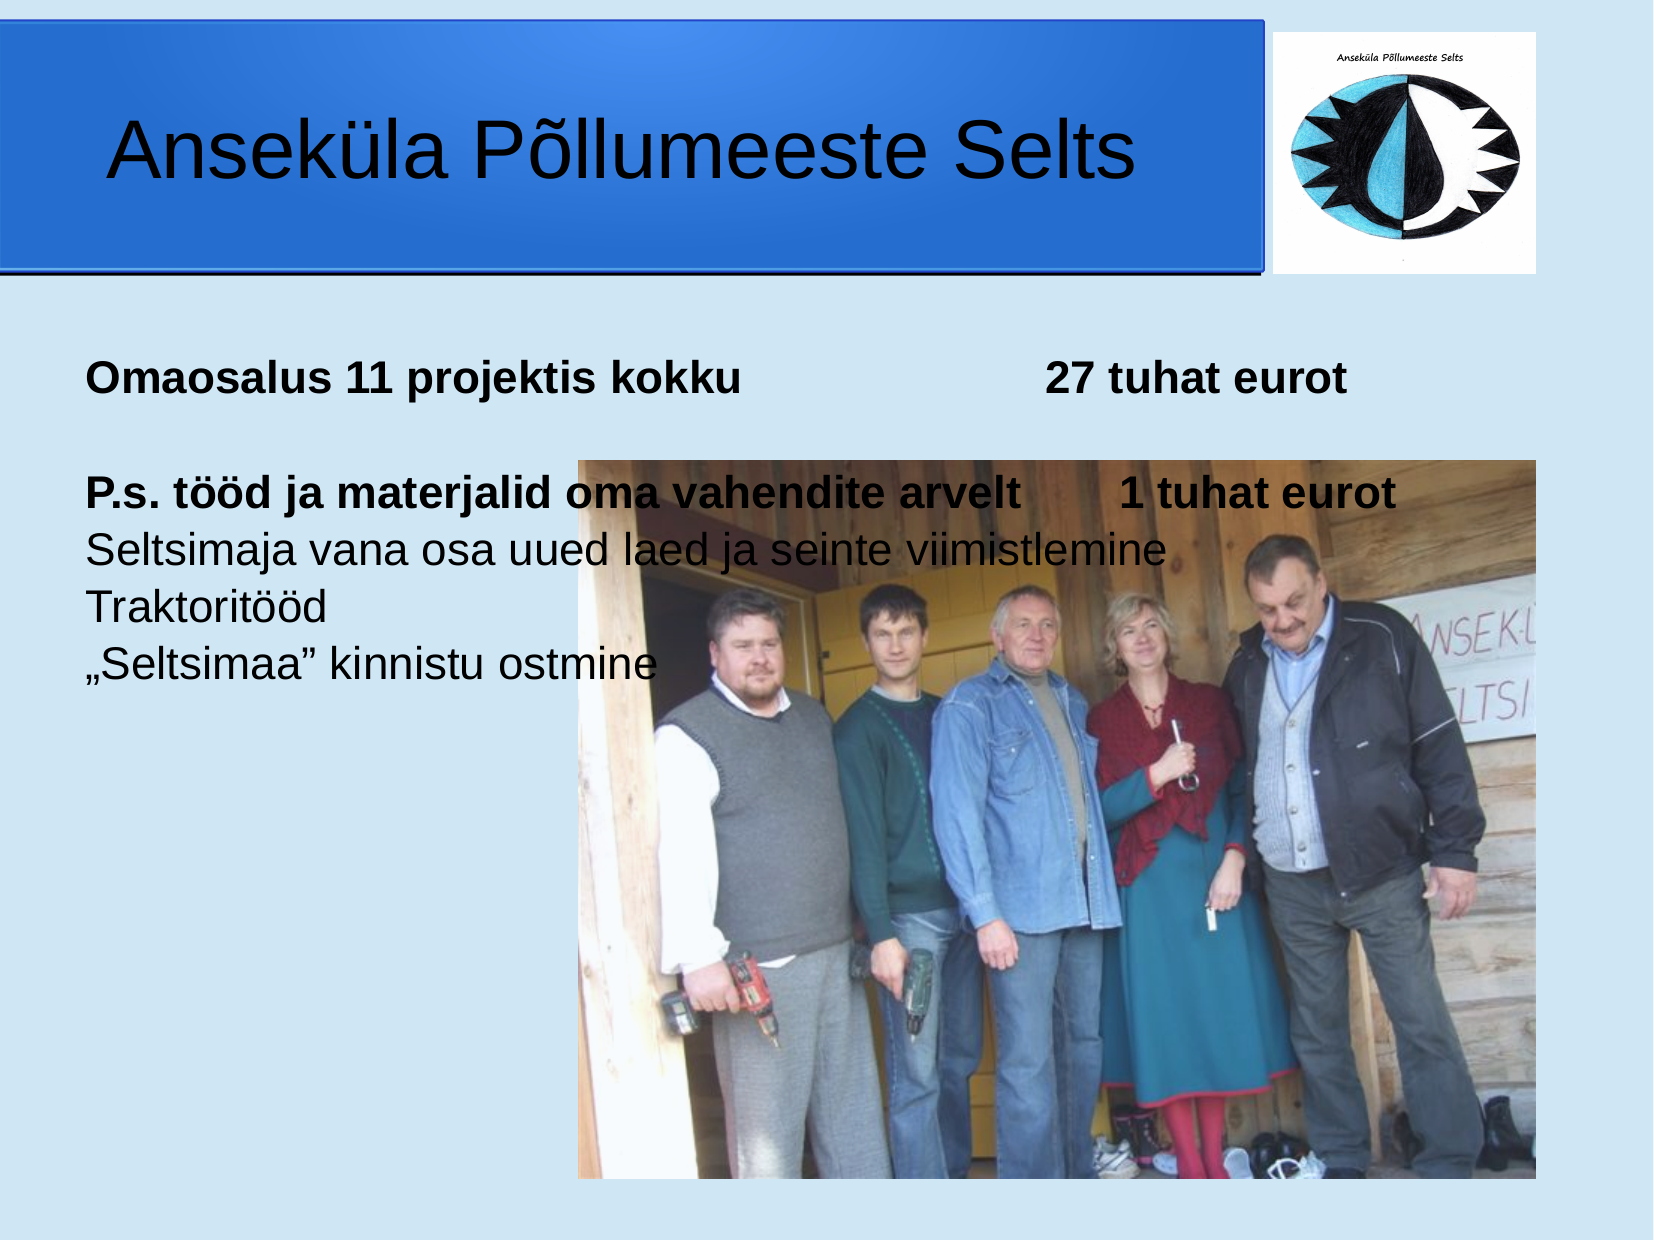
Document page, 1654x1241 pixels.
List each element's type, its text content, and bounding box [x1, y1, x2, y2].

title Anseküla Põllumeeste Selts [82, 47, 1235, 252]
picture [578, 1019, 1536, 1179]
list Omaosalus 11 projektis kokku 27 tuhat eurot P.s. tööd ja materjalid oma vahendite arvelt 1 tuhat eurot Seltsimaja vana osa uued laed ja seinte viimistlemine Traktoritööd „Seltsimaa” kinnistu ostmine [11, 295, 1571, 1019]
picture [1273, 32, 1536, 274]
